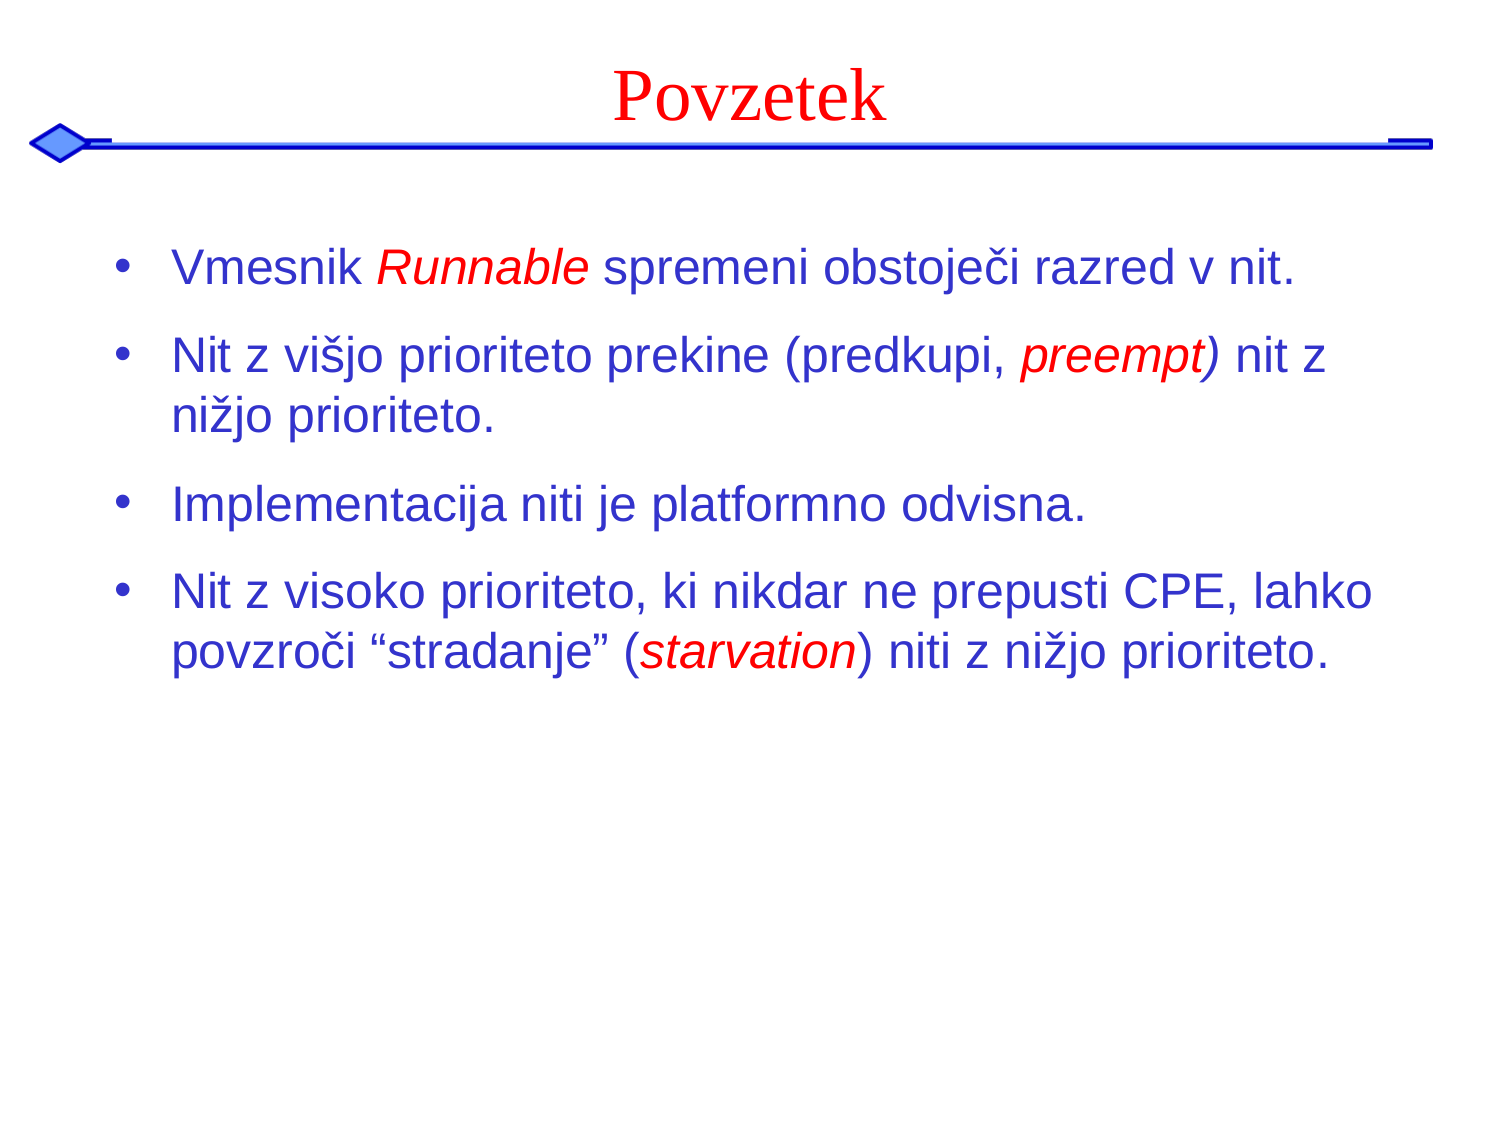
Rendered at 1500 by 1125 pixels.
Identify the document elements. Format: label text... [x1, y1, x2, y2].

title Povzetek [111, 37, 1389, 143]
picture [28, 122, 1434, 164]
text_box Vmesnik Runnable spremeni obstoječi razred v nit. Nit z višjo prioriteto prekine (predkupi, preempt) nit z nižjo prioriteto. Implementacija niti je platformno odvisna. Nit z visoko prioriteto, ki nikdar ne prepusti CPE, lahko povzroči “stradanje” (starvation) niti z nižjo prioriteto. [99, 227, 1403, 1054]
